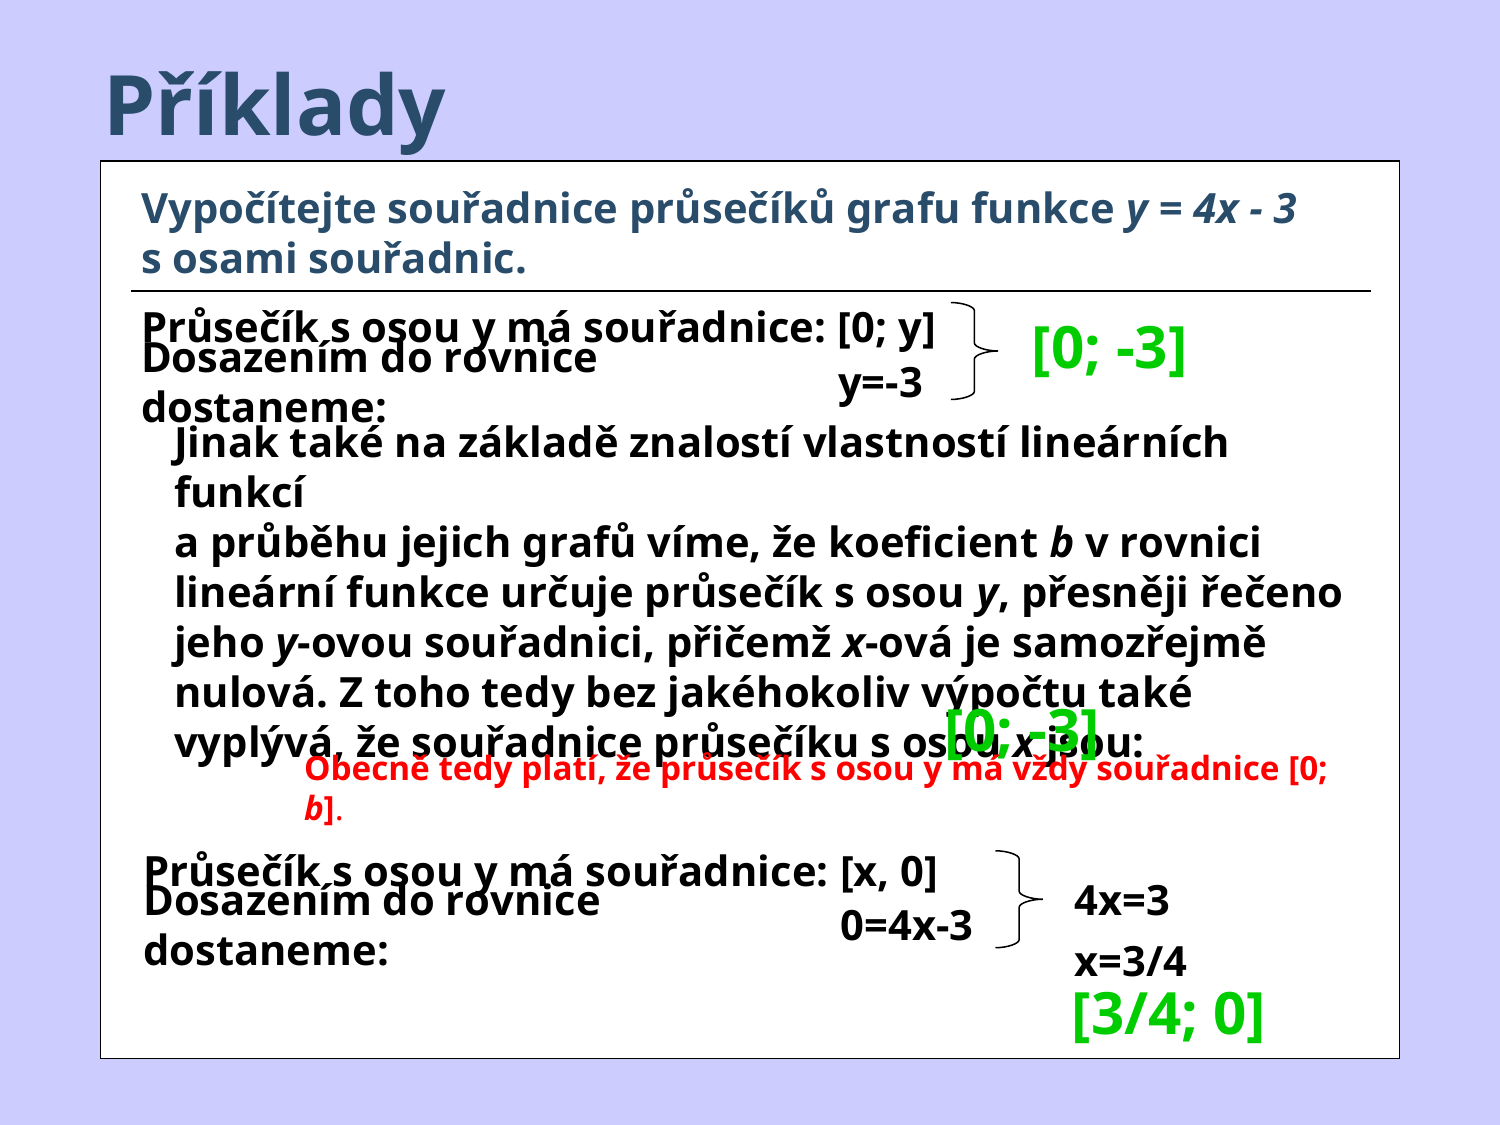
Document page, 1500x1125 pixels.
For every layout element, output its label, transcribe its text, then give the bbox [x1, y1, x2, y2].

text_box [0; -3] [1017, 297, 1360, 393]
text_box [100, 190, 1400, 1059]
text_box y=-3 [823, 333, 1166, 428]
text_box Obecně tedy platí, že průsečík s osou y má vždy souřadnice [0; b]. [289, 739, 1377, 835]
title Příklady [88, 39, 1414, 190]
text_box x=3/4 [1059, 912, 1402, 1007]
text_box [0; -3] [929, 680, 1190, 739]
text_box Průsečík s osou y má souřadnice: [0; y] [126, 278, 989, 333]
text_box Průsečík s osou y má souřadnice: [x, 0] [128, 822, 992, 876]
text_box Dosazením do rovnice dostaneme: [128, 876, 825, 972]
text_box [3/4; 0] [1056, 964, 1400, 1059]
text_box Dosazením do rovnice dostaneme: [126, 333, 823, 428]
text_box 4x=3 [1059, 850, 1402, 912]
text_box Jinak také na základě znalostí vlastností lineárních funkcí a průběhu jejich grafů víme, že koeficient b v rovnici lineární funkce určuje průsečík s osou y, přesněji řečeno jeho y-ovou souřadnici, přičemž x-ová je samozřejmě nulová. Z toho tedy bez jakéhokoliv výpočtu také vyplývá, že souřadnice průsečíku s osou x jsou: [159, 543, 1365, 639]
text_box [0; -3] [974, 716, 985, 739]
text_box [3/4; 0] [1224, 1007, 1235, 1027]
text_box 0=4x-3 [825, 876, 1059, 972]
text_box Vypočítejte souřadnice průsečíků grafu funkce y = 4x - 3 s osami souřadnic. [126, 184, 1367, 279]
text_box [575, 439, 584, 452]
